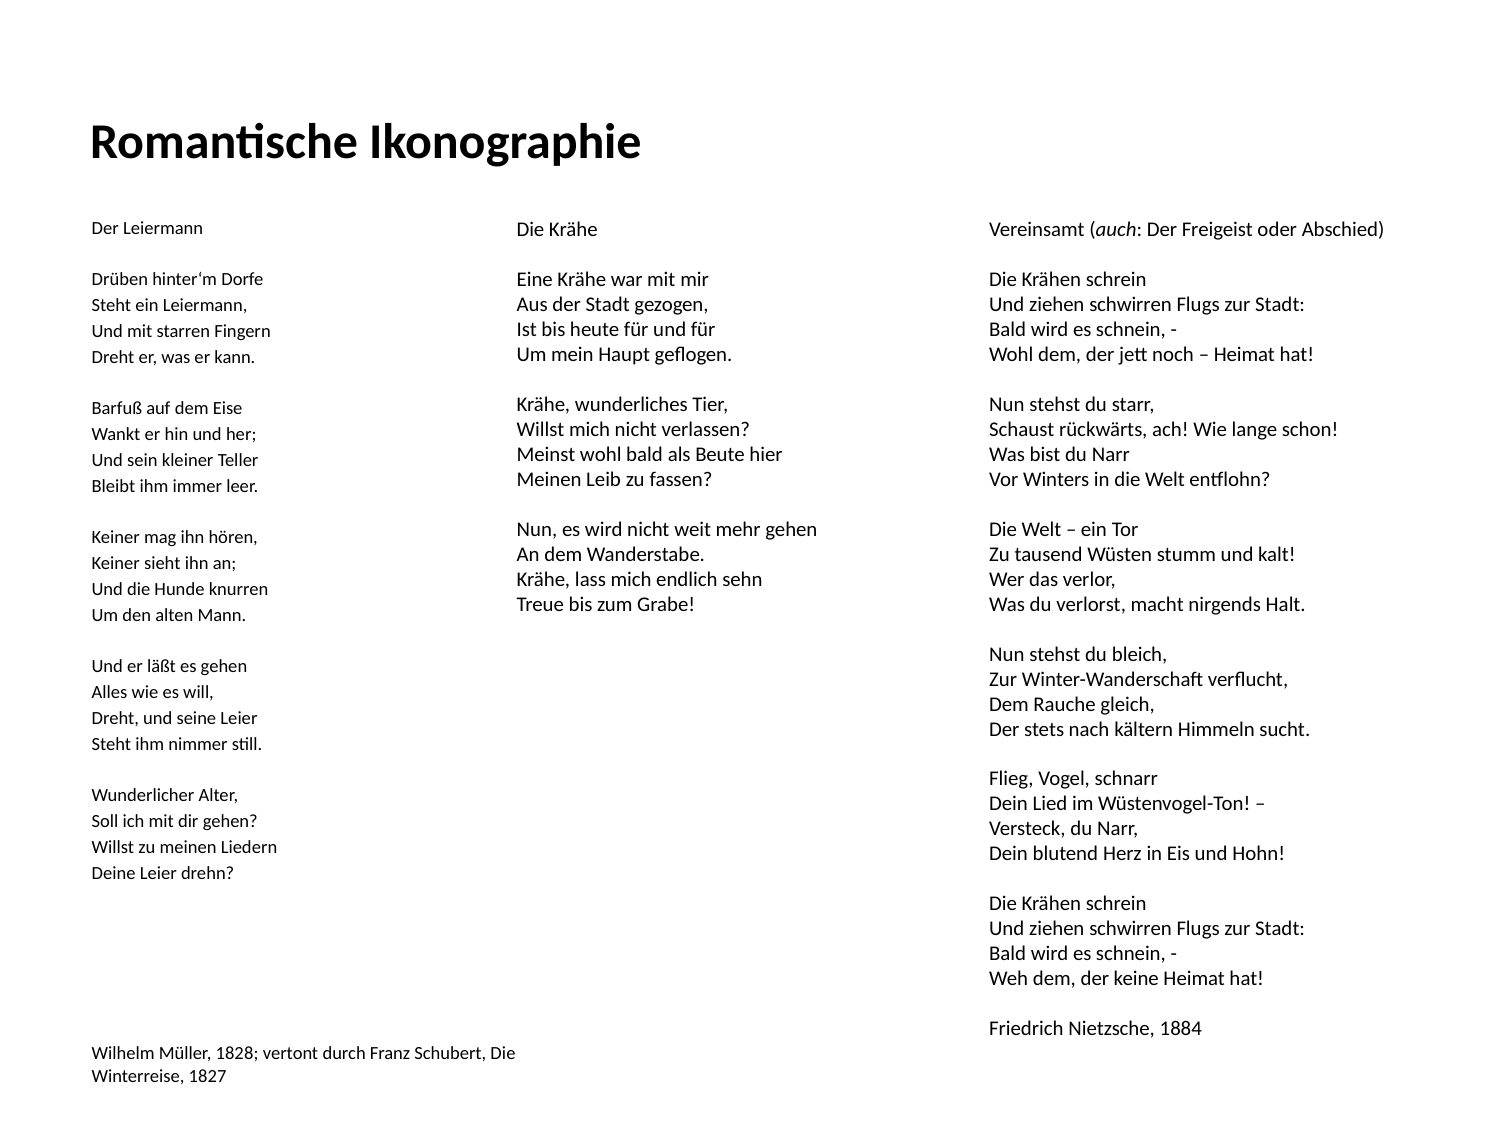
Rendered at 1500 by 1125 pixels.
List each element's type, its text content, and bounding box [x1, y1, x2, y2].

title Romantische Ikonographie [75, 45, 1425, 233]
list Der Leiermann Drüben hinter‘m Dorfe Steht ein Leiermann, Und mit starren Fingern Dreht er, was er kann. Barfuß auf dem Eise Wankt er hin und her; Und sein kleiner Teller Bleibt ihm immer leer. Keiner mag ihn hören, Keiner sieht ihn an; Und die Hunde knurren Um den alten Mann. Und er läßt es gehen Alles wie es will, Dreht, und seine Leier Steht ihm nimmer still. Wunderlicher Alter, Soll ich mit dir gehen? Willst zu meinen Liedern Deine Leier drehn? Wilhelm Müller, 1828; vertont durch Franz Schubert, Die Winterreise, 1827 [76, 208, 561, 1094]
text_box Vereinsamt (auch: Der Freigeist oder Abschied) Die Krähen schrein Und ziehen schwirren Flugs zur Stadt: Bald wird es schnein, - Wohl dem, der jett noch – Heimat hat! Nun stehst du starr, Schaust rückwärts, ach! Wie lange schon! Was bist du Narr Vor Winters in die Welt entflohn? Die Welt – ein Tor Zu tausend Wüsten stumm und kalt! Wer das verlor, Was du verlorst, macht nirgends Halt. Nun stehst du bleich, Zur Winter-Wanderschaft verflucht, Dem Rauche gleich, Der stets nach kältern Himmeln sucht. Flieg, Vogel, schnarr Dein Lied im Wüstenvogel-Ton! – Versteck, du Narr, Dein blutend Herz in Eis und Hohn! Die Krähen schrein Und ziehen schwirren Flugs zur Stadt: Bald wird es schnein, - Weh dem, der keine Heimat hat! Friedrich Nietzsche, 1884 [974, 208, 1436, 1048]
text_box Die Krähe Eine Krähe war mit mir Aus der Stadt gezogen, Ist bis heute für und für Um mein Haupt geflogen. Krähe, wunderliches Tier, Willst mich nicht verlassen? Meinst wohl bald als Beute hier Meinen Leib zu fassen? Nun, es wird nicht weit mehr gehen An dem Wanderstabe. Krähe, lass mich endlich sehn Treue bis zum Grabe! [501, 208, 880, 651]
